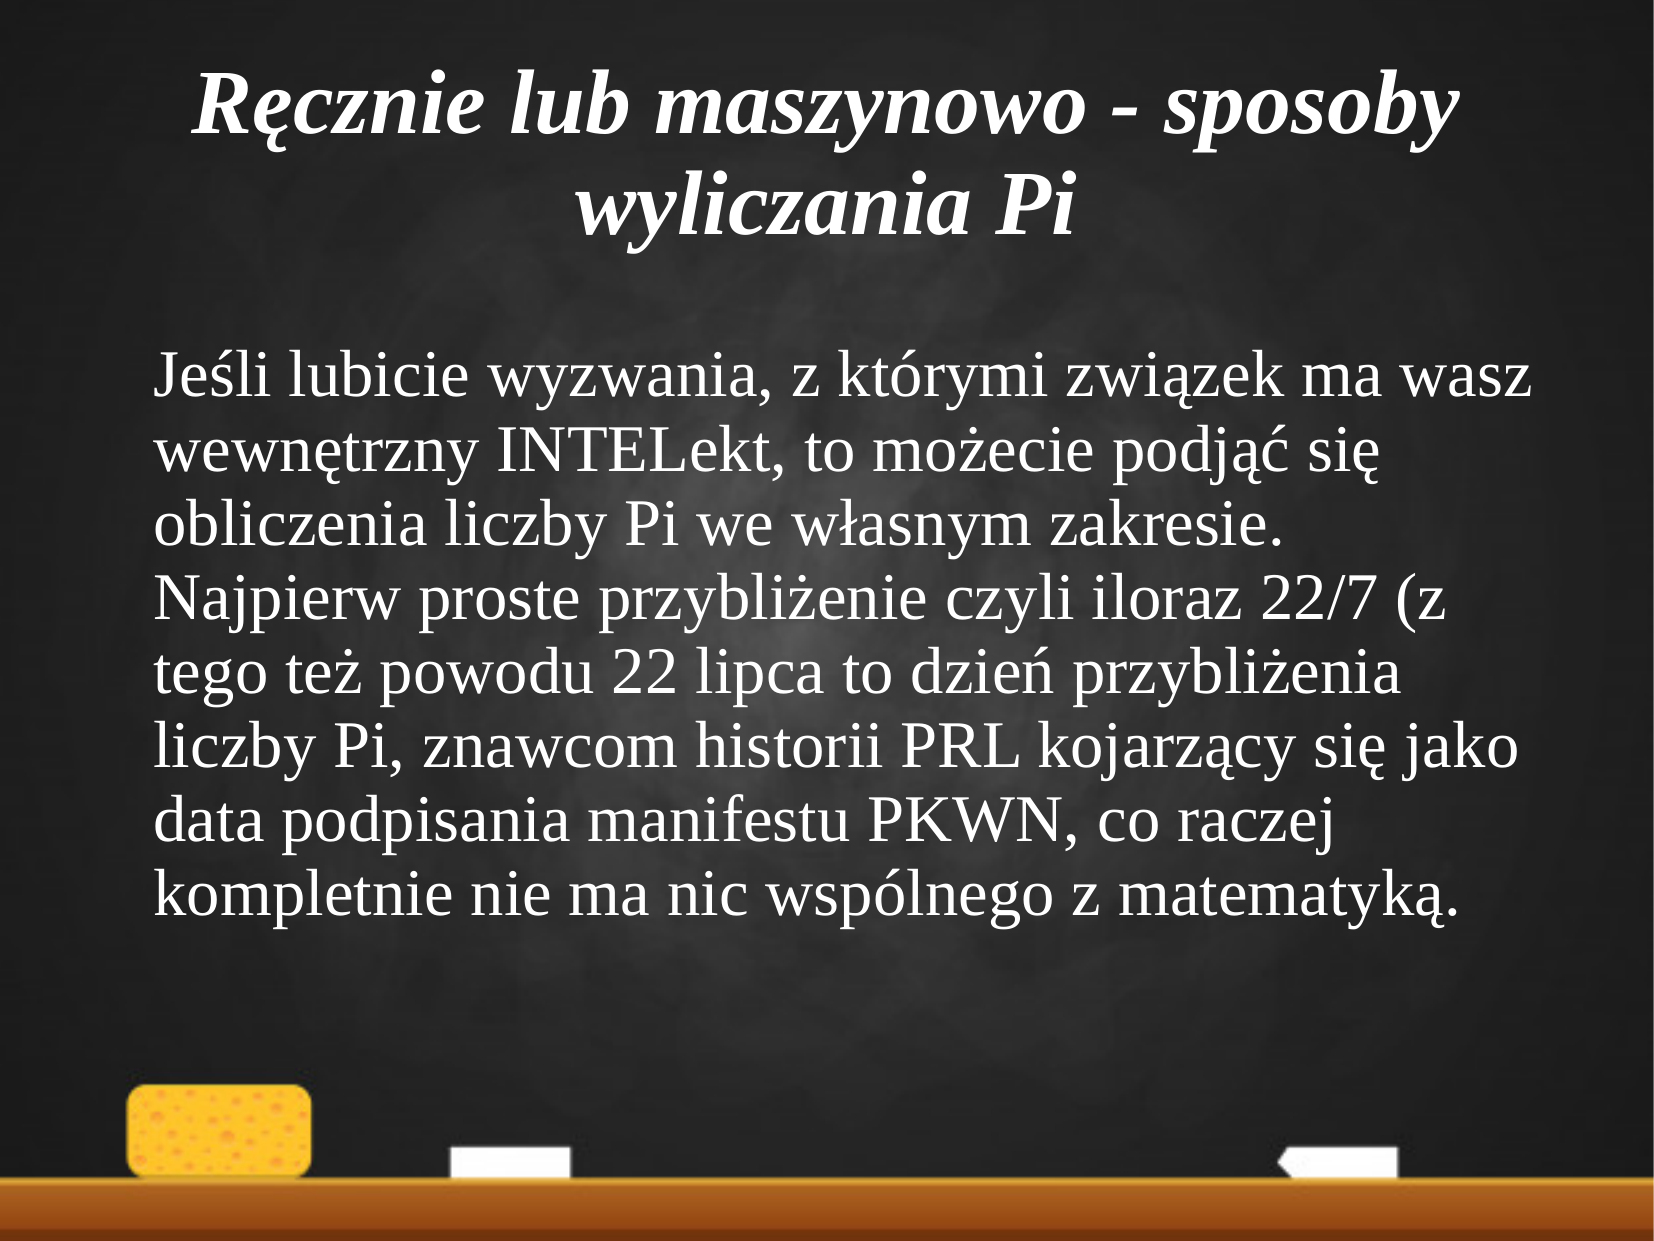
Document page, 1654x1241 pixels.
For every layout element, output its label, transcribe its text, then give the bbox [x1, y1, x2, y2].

title Ręcznie lub maszynowo - sposoby wyliczania Pi [82, 49, 1571, 257]
list Jeśli lubicie wyzwania, z którymi związek ma wasz wewnętrzny INTELekt, to możecie podjąć się obliczenia liczby Pi we własnym zakresie. Najpierw proste przybliżenie czyli iloraz 22/7 (z tego też powodu 22 lipca to dzień przybliżenia liczby Pi, znawcom historii PRL kojarzący się jako data podpisania manifestu PKWN, co raczej kompletnie nie ma nic wspólnego z matematyką. [82, 337, 1571, 957]
picture [0, 0, 1654, 1241]
